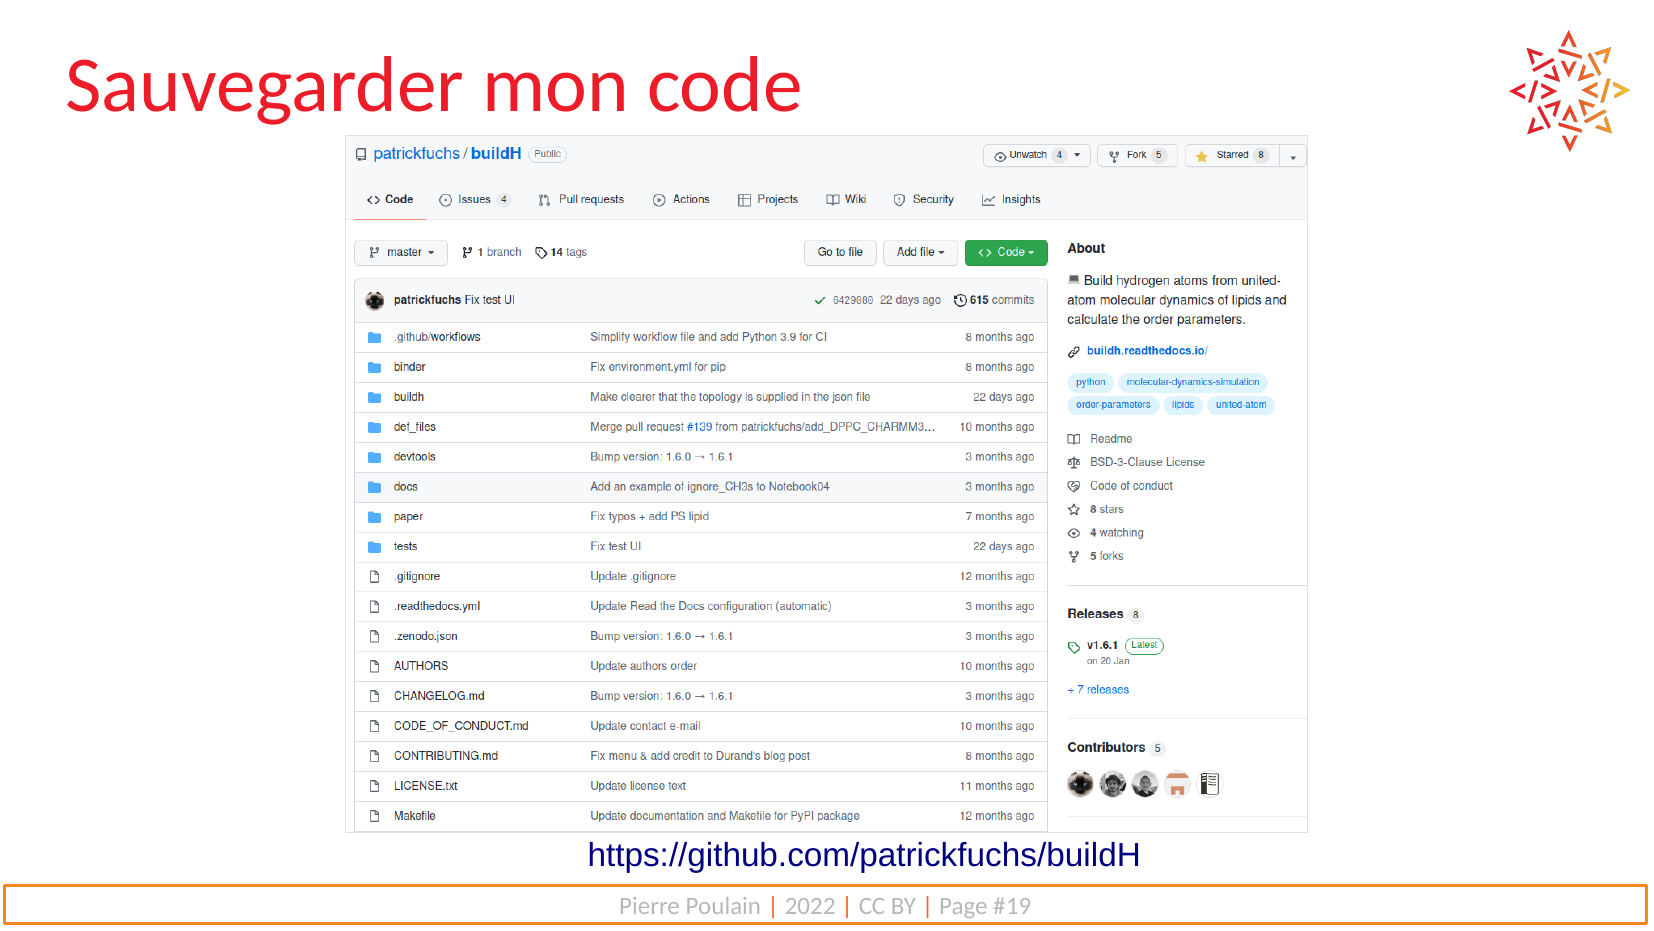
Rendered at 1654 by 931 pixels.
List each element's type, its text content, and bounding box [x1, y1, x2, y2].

picture [1554, 30, 1630, 152]
title Sauvegarder mon code [64, 13, 1554, 169]
picture [345, 135, 1308, 833]
text_box https://github.com/patrickfuchs/buildH [543, 828, 1196, 886]
